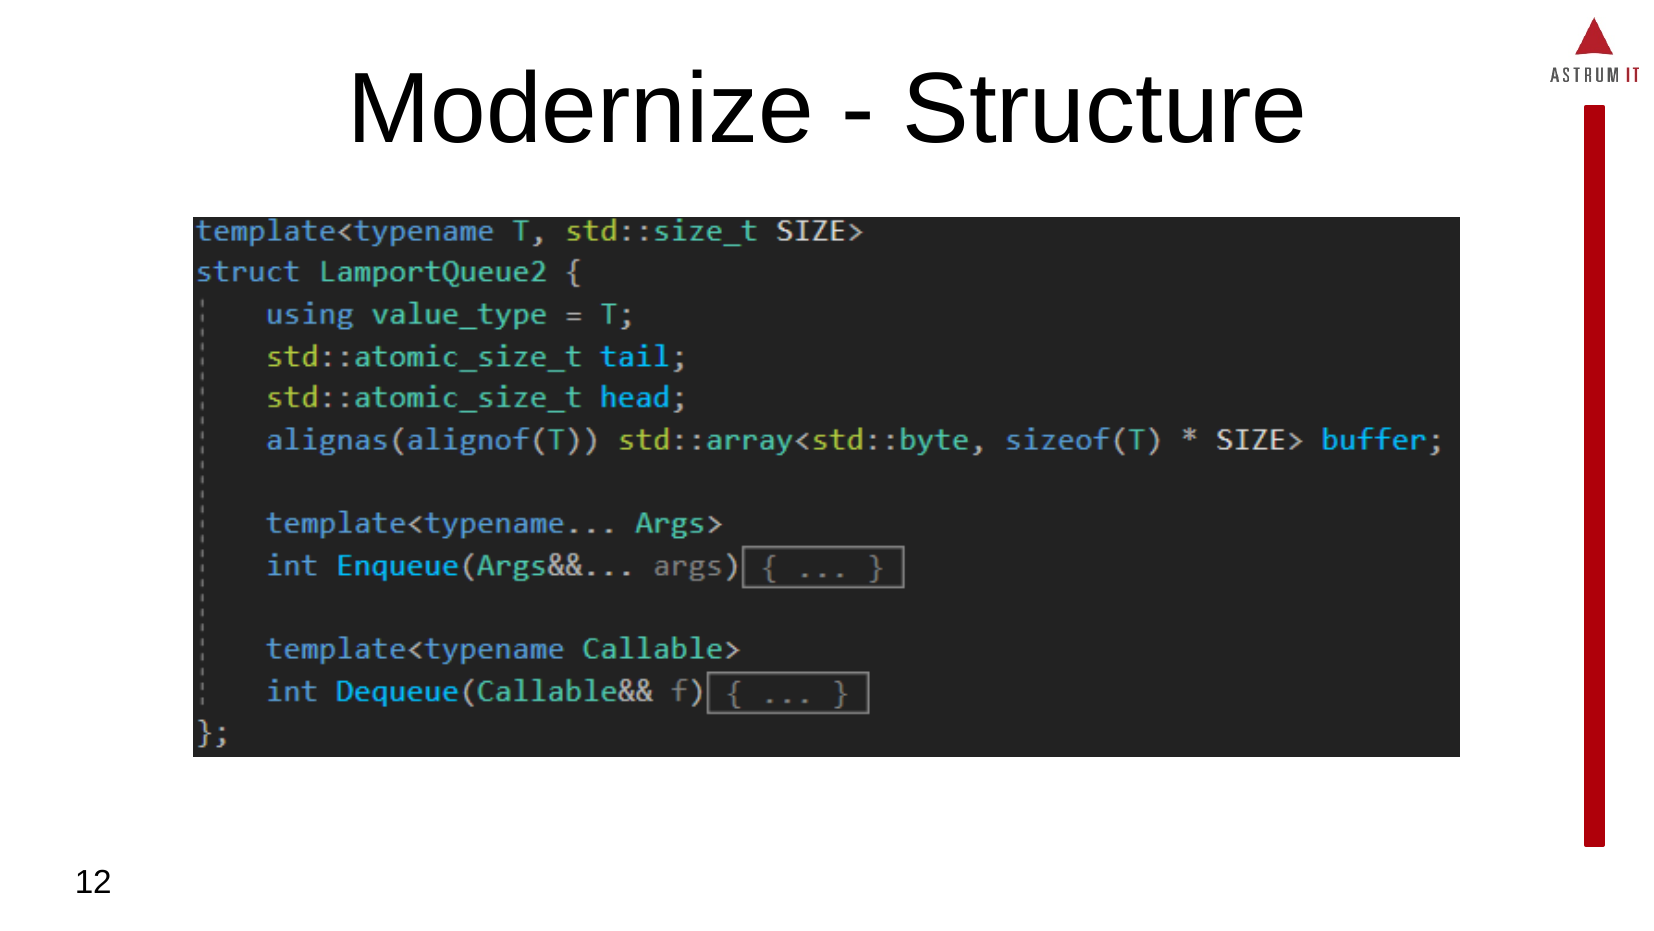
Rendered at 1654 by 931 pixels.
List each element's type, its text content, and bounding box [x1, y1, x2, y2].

picture [1550, 17, 1639, 82]
title Modernize - Structure [114, 30, 1541, 186]
picture [193, 217, 1460, 757]
